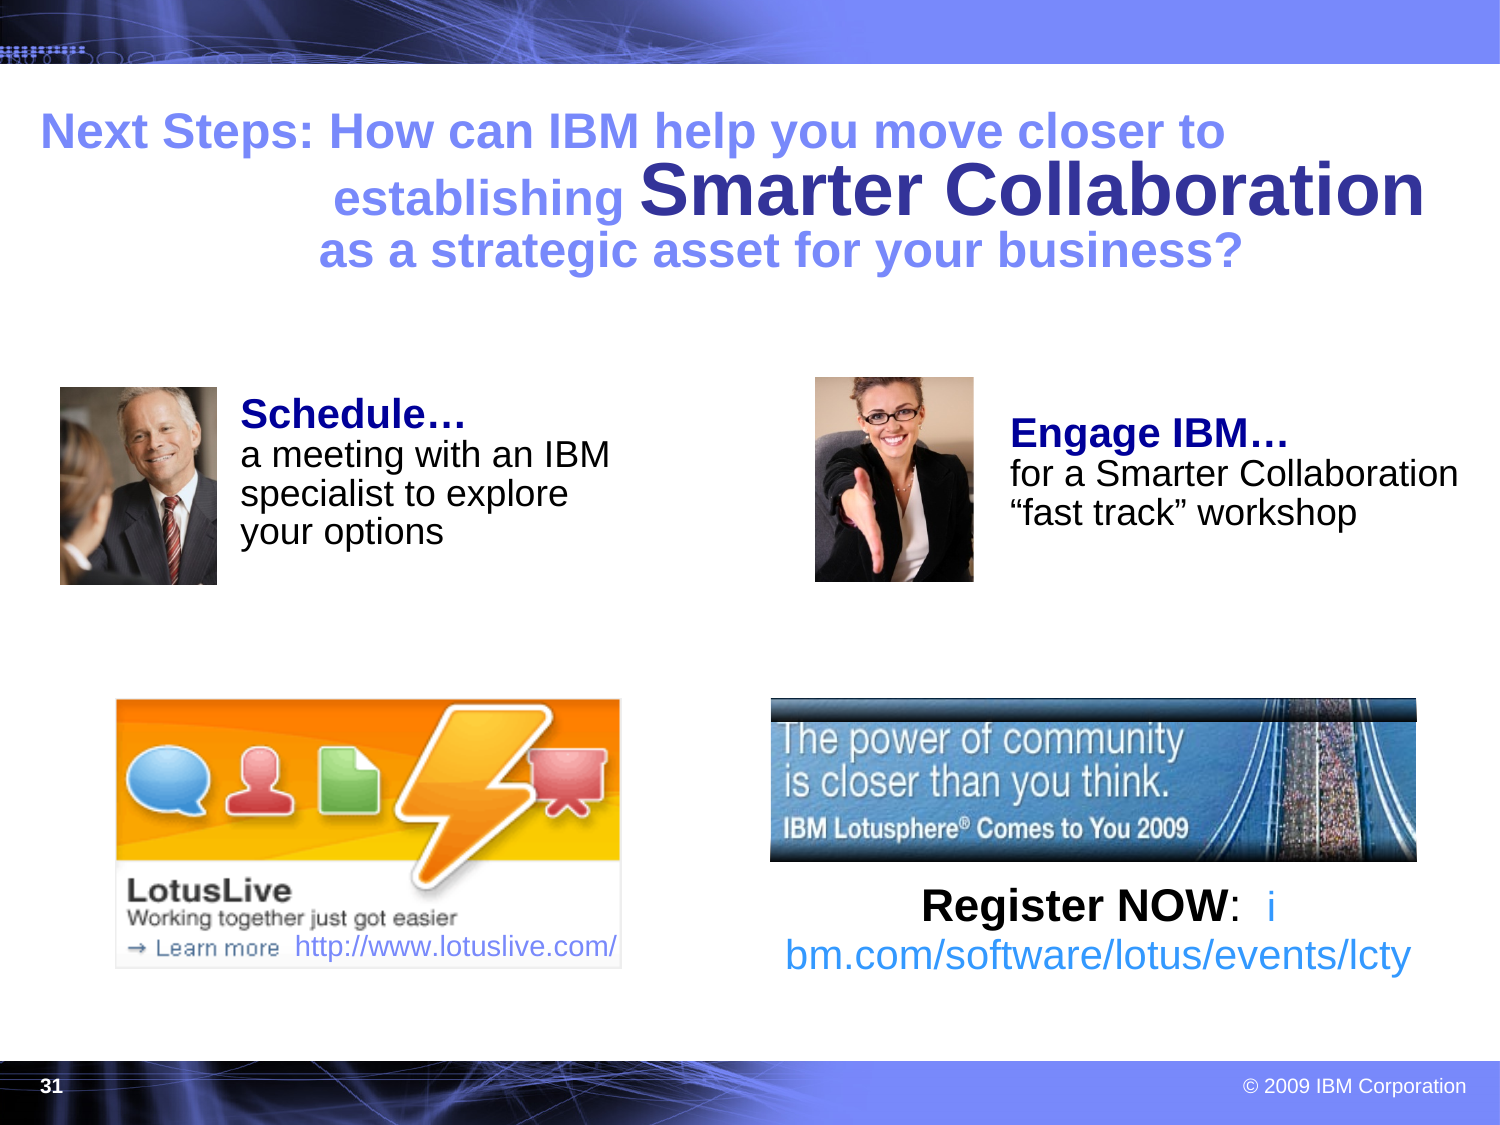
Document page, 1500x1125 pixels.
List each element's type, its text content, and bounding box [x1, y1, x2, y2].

text_box [770, 838, 1417, 862]
picture [815, 377, 974, 582]
text_box Schedule… a meeting with an IBM specialist to explore your options [210, 387, 784, 589]
text_box Register NOW: i bm.com/software/lotus/events/lcty [758, 872, 1439, 991]
text_box [771, 698, 1417, 722]
picture [0, 1061, 1500, 1125]
picture [0, 0, 1500, 64]
picture [60, 387, 210, 585]
text_box Engage IBM… for a Smarter Collaboration “fast track” workshop [979, 406, 1484, 565]
text_box http://www.lotuslive.com/ [294, 933, 631, 969]
title Next Steps: How can IBM help you move closer to establishing Smarter Collaboration as a strategic asset for your business? [25, 103, 1488, 337]
picture [770, 698, 1416, 838]
picture [115, 698, 622, 969]
